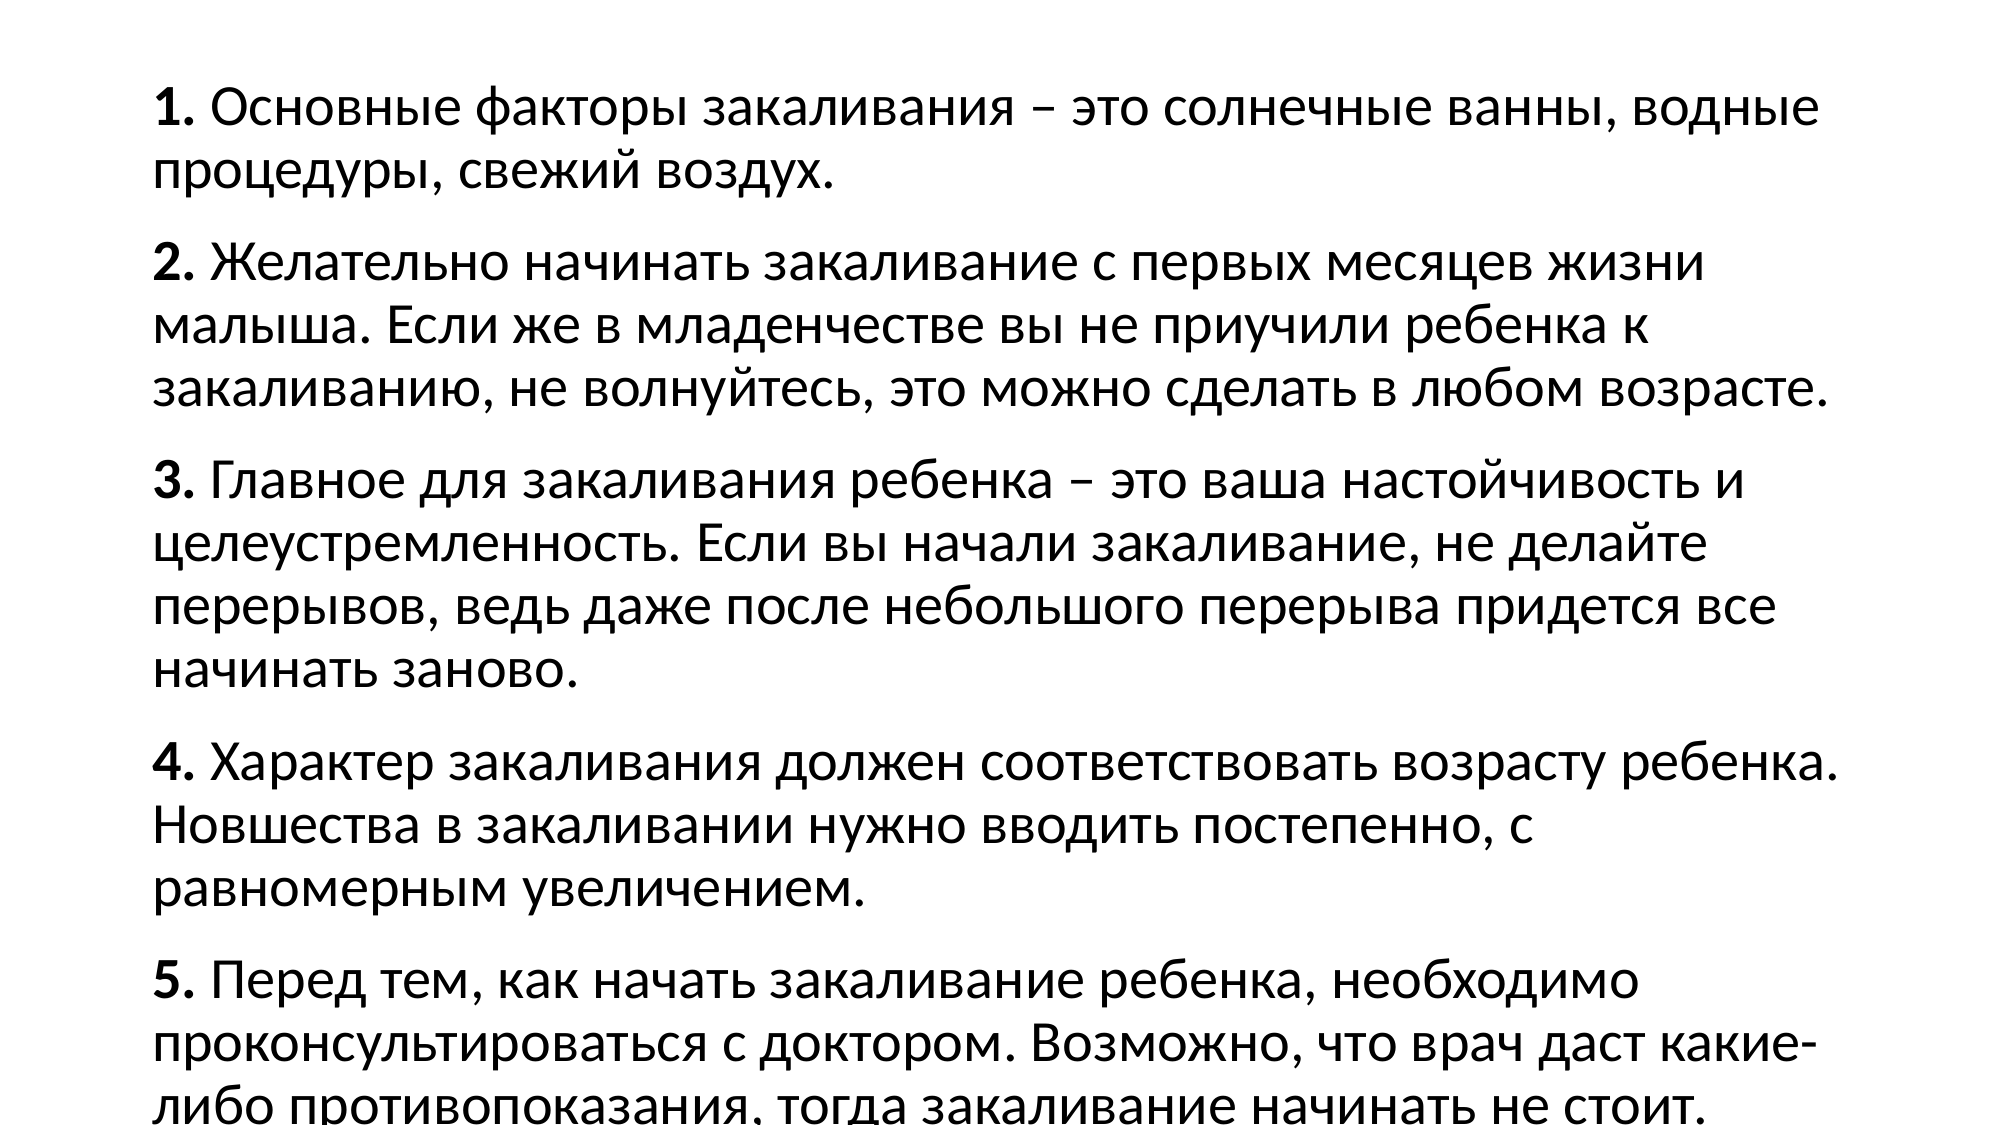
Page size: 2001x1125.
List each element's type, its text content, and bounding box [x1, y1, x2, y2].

list 1. Основные факторы закаливания – это солнечные ванны, водные процедуры, свежий воздух. 2. Желательно начинать закаливание с первых месяцев жизни малыша. Если же в младенчестве вы не приучили ребенка к закаливанию, не волнуйтесь, это можно сделать в любом возрасте. 3. Главное для закаливания ребенка – это ваша настойчивость и целеустремленность. Если вы начали закаливание, не делайте перерывов, ведь даже после небольшого перерыва придется все начинать заново. 4. Характер закаливания должен соответствовать возрасту ребенка. Новшества в закаливании нужно вводить постепенно, с равномерным увеличением. 5. Перед тем, как начать закаливание ребенка, необходимо проконсультироваться с доктором. Возможно, что врач даст какие-либо противопоказания, тогда закаливание начинать не стоит. Если же противопоказаний не было, и вы начали закаливание, с первых дней процедур регулярно посещайте педиатра. Если здоровье ребенка ухудшается при закаливании, тогда процедуры необходимо прекратить и обратиться к врачу. [137, 67, 1863, 1014]
